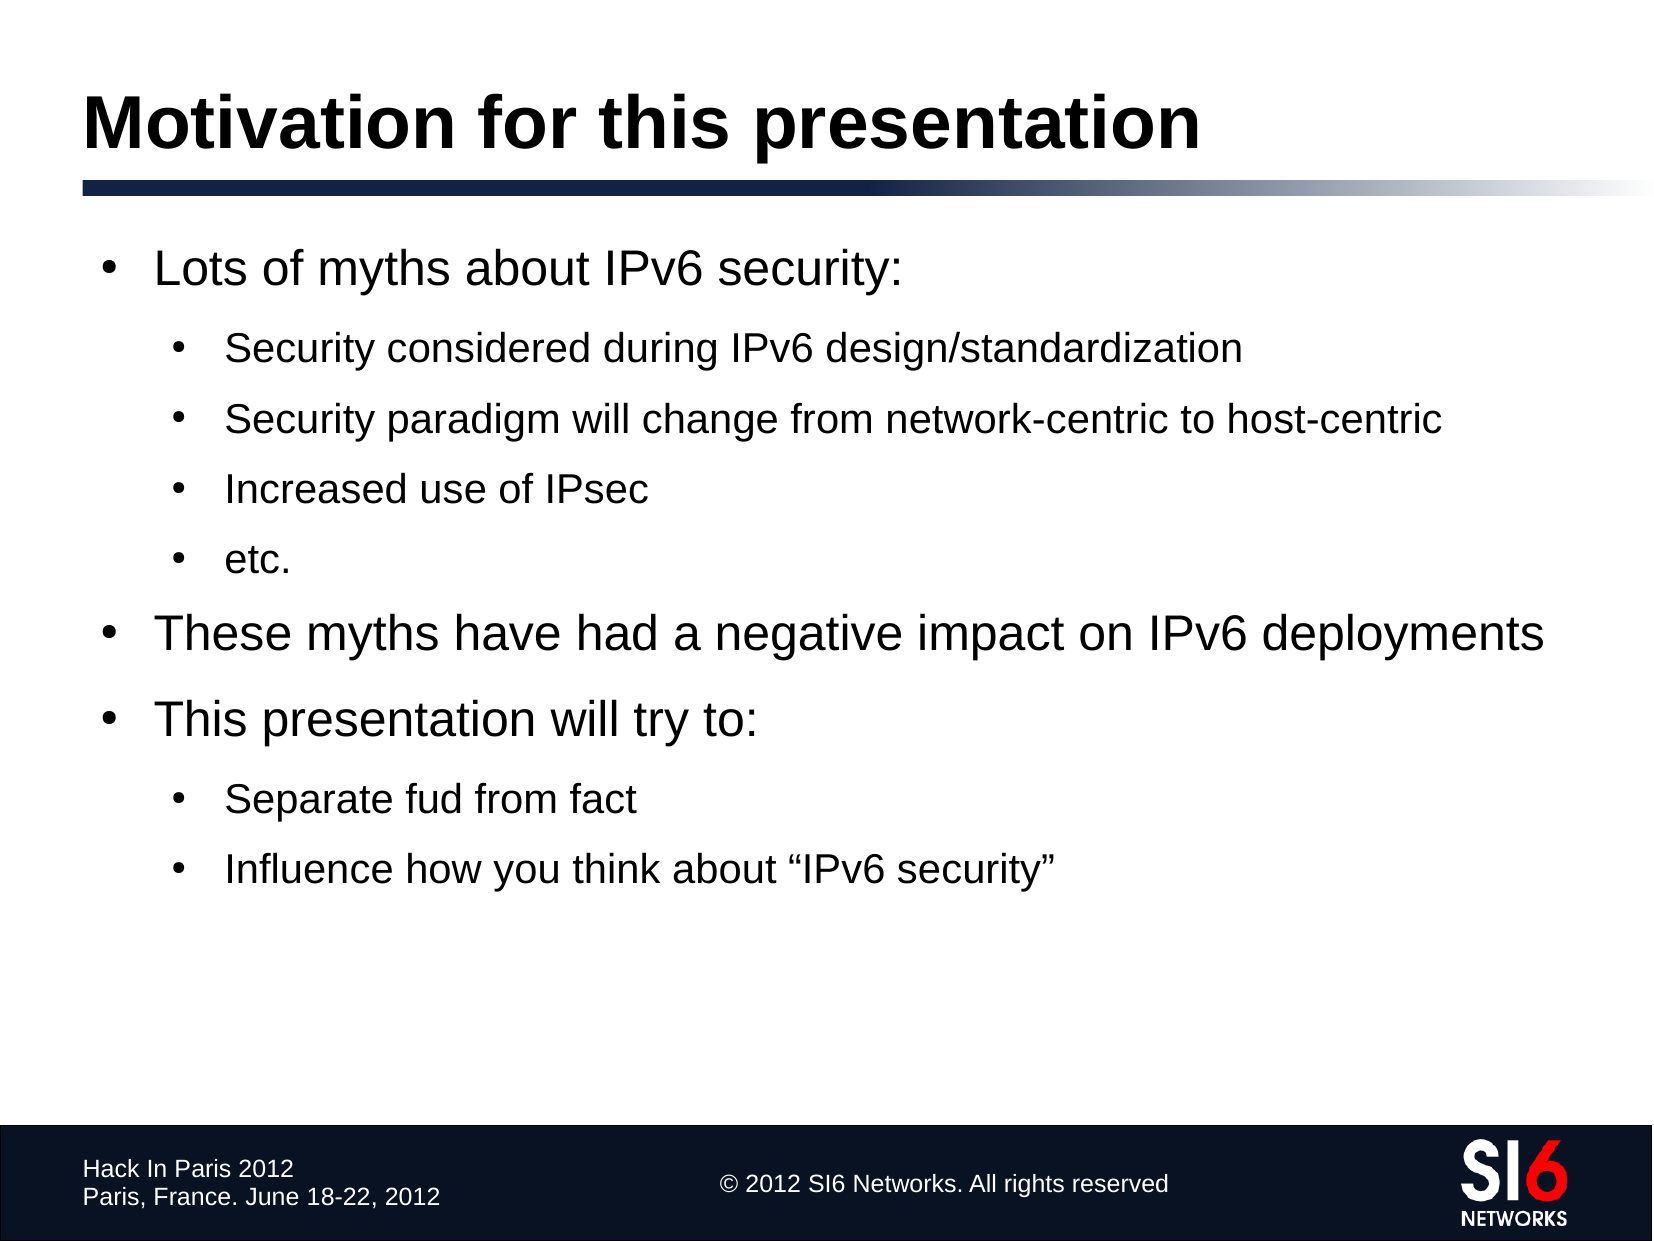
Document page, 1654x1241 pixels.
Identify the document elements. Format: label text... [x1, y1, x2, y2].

list Lots of myths about IPv6 security: Security considered during IPv6 design/standardization Security paradigm will change from network-centric to host-centric Increased use of IPsec etc. These myths have had a negative impact on IPv6 deployments This presentation will try to: Separate fud from fact Influence how you think about “IPv6 security” [82, 240, 1571, 1109]
title Motivation for this presentation [82, 49, 1571, 196]
picture [1461, 1139, 1567, 1226]
